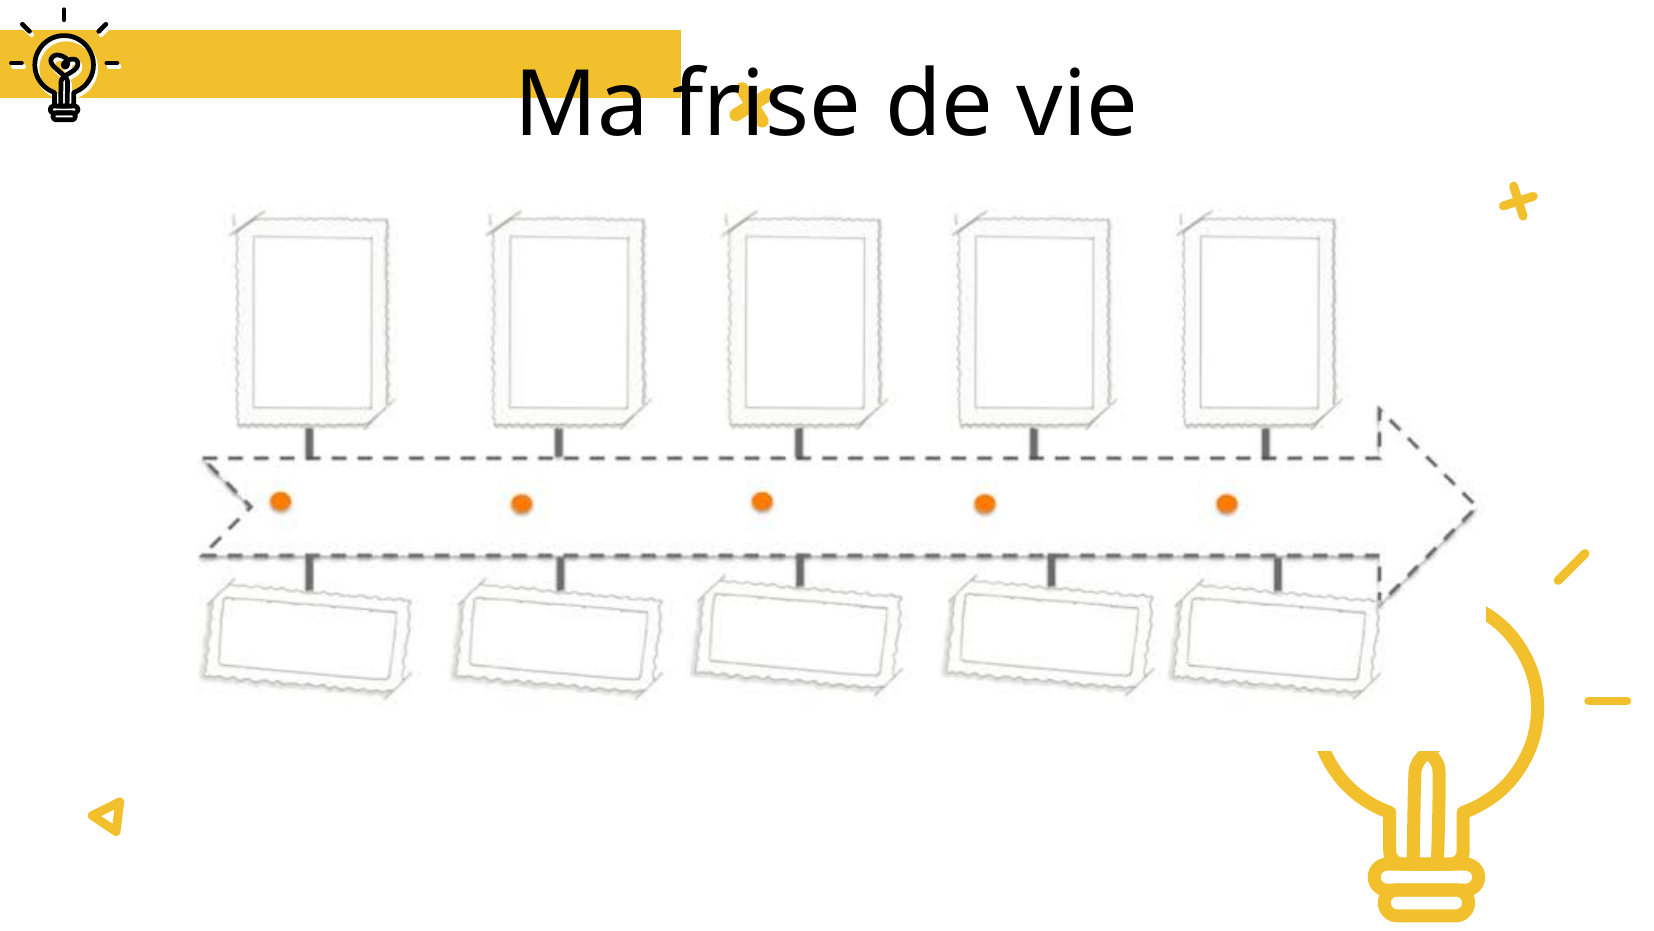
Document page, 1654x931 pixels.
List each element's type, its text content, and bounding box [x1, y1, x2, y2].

title Ma frise de vie [82, 21, 1571, 178]
picture [173, 180, 1486, 751]
